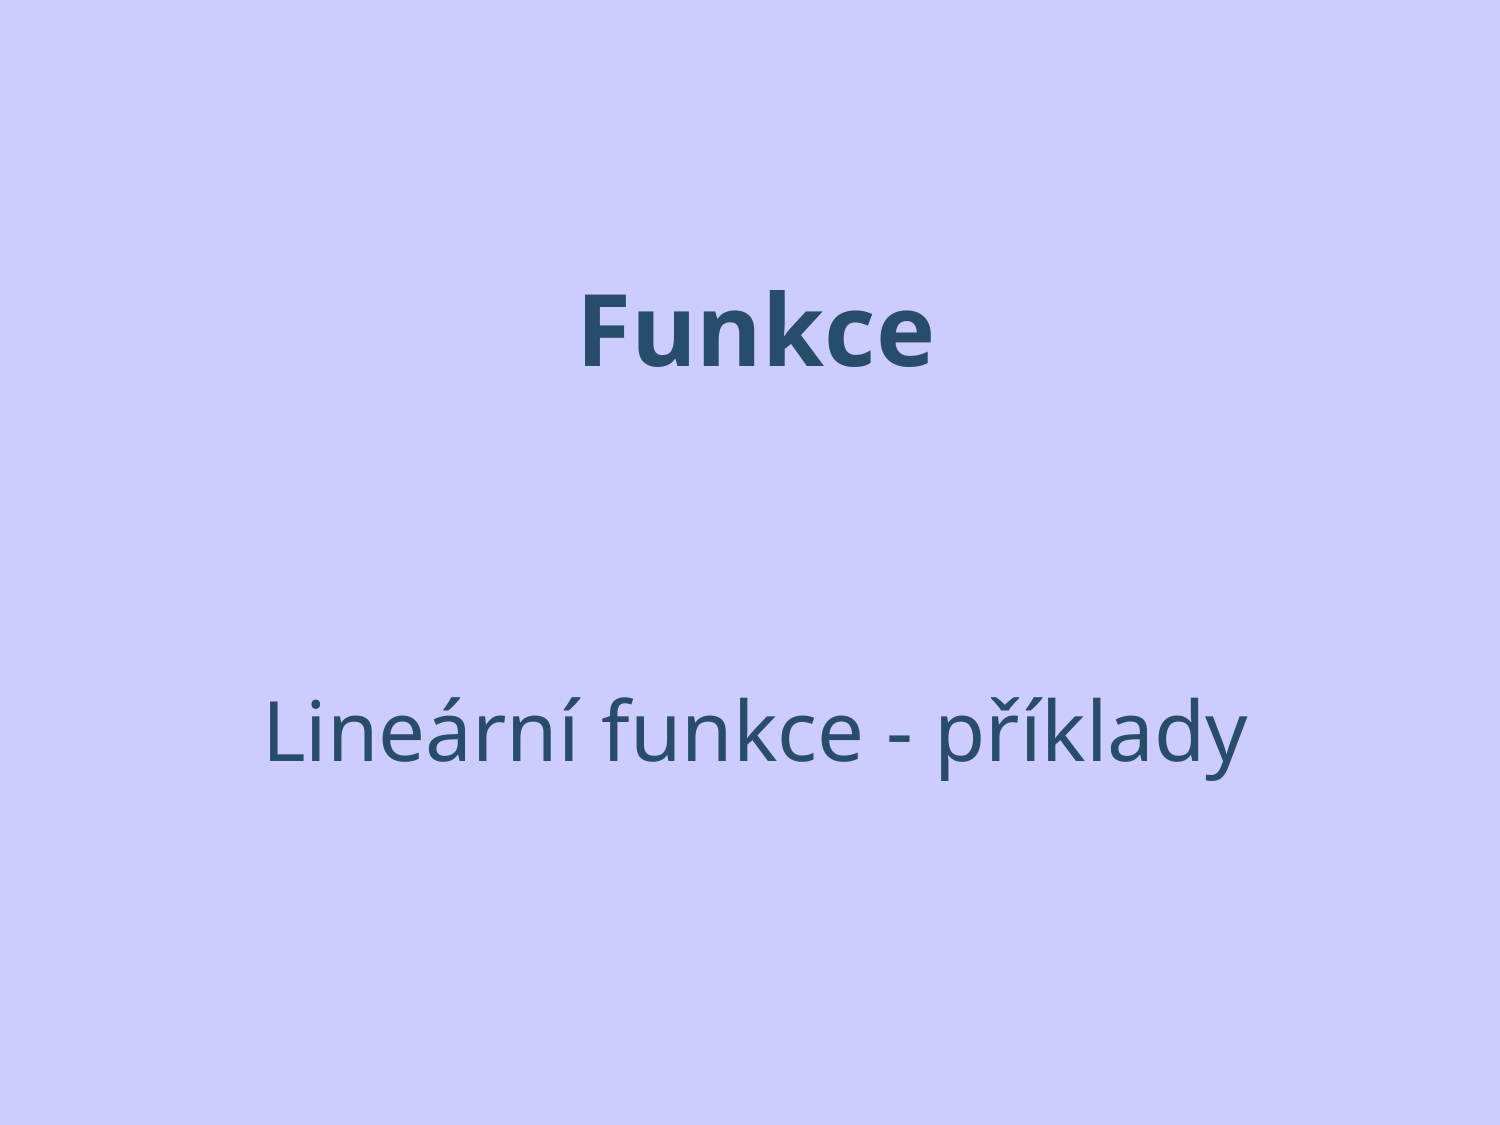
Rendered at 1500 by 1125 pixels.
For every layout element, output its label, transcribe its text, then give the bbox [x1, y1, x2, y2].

text_box Lineární funkce - příklady [112, 621, 1400, 835]
title Funkce [112, 219, 1400, 433]
